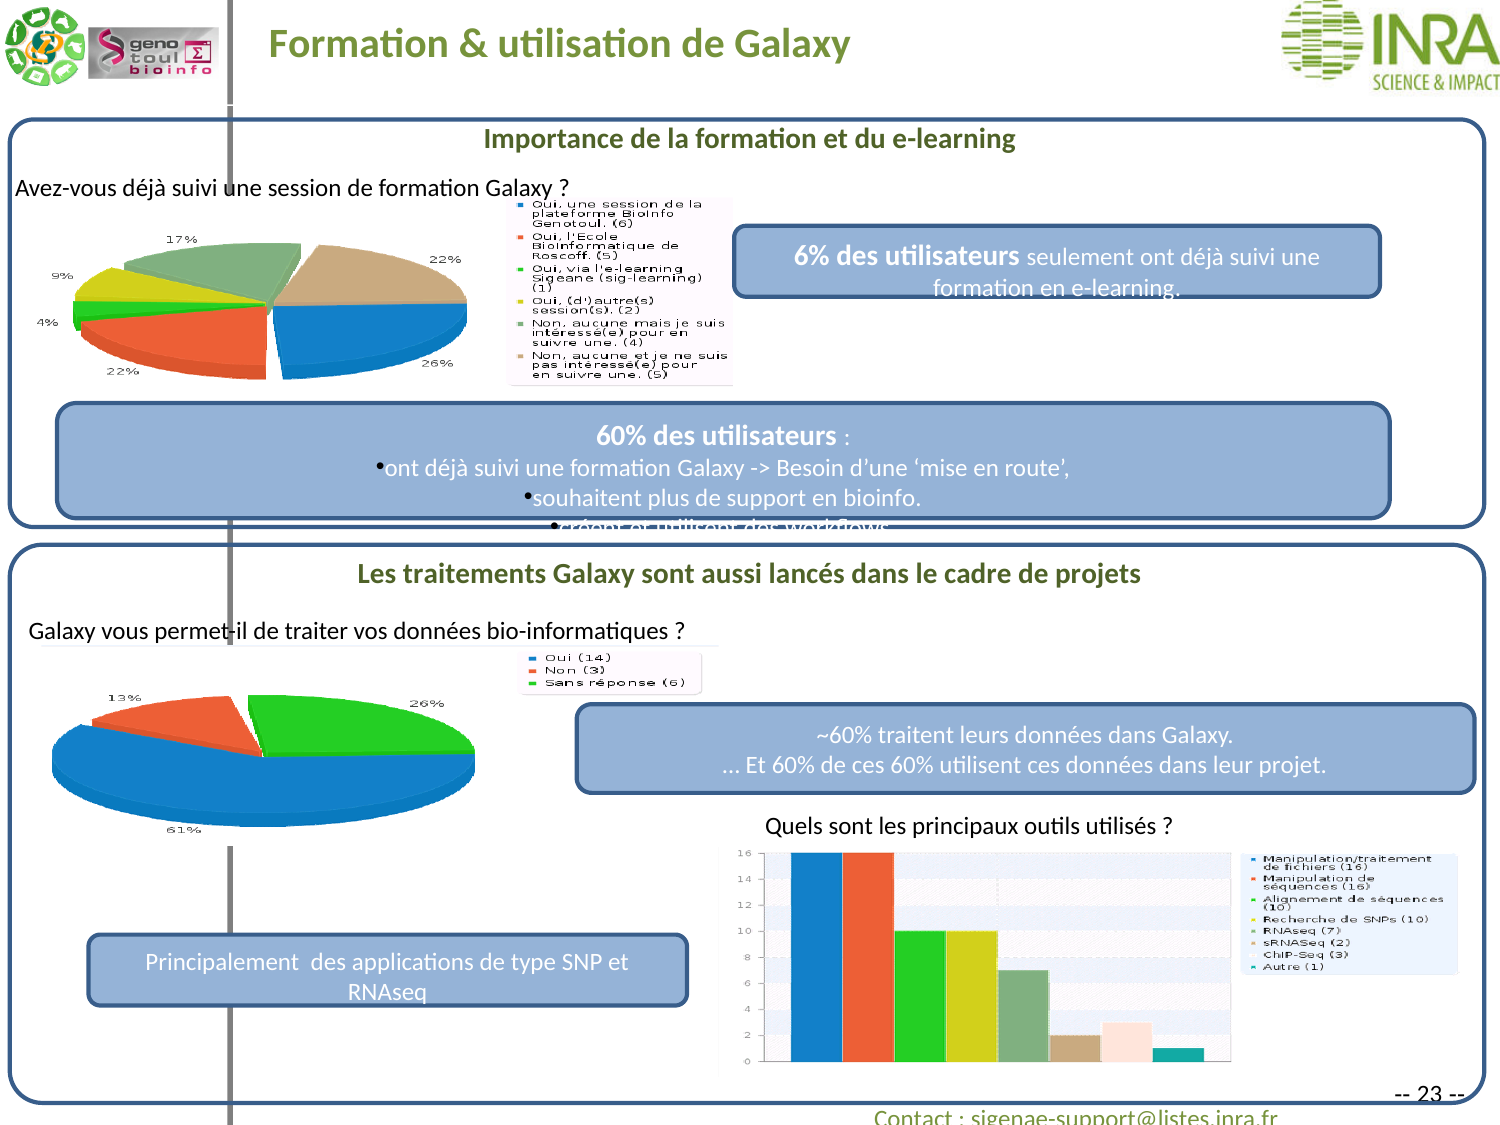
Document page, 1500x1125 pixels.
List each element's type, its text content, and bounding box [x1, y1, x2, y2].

text_box [9, 210, 685, 528]
text_box [9, 605, 1485, 1103]
text_box [828, 519, 839, 528]
text_box [20, 544, 1474, 553]
text_box Quels sont les principaux outils utilisés ? [750, 801, 1194, 848]
text_box Principalement des applications de type SNP et RNAseq [88, 934, 688, 1006]
text_box [754, 519, 826, 528]
text_box [591, 171, 1485, 528]
text_box 6% des utilisateurs seulement ont déjà suivi une formation en e-learning. [734, 225, 1381, 297]
picture [718, 847, 1464, 1077]
text_box Galaxy vous permet-il de traiter vos données bio-informatiques ? [13, 606, 708, 653]
text_box 60% des utilisateurs : ont déjà suivi une formation Galaxy -> Besoin d’une ‘mise en route’, souhaitent plus de support en bioinfo. créent et utilisent des workflows. [56, 403, 1390, 519]
text_box Les traitements Galaxy sont aussi lancés dans le cadre de projets [0, 553, 1500, 605]
picture [41, 645, 719, 846]
text_box Avez-vous déjà suivi une session de formation Galaxy ? [0, 163, 591, 210]
text_box [687, 519, 752, 528]
text_box ~60% traitent leurs données dans Galaxy. … Et 60% de ces 60% utilisent ces données dans leur projet. [576, 704, 1475, 793]
text_box Contact : sigenae-support@listes.inra.fr [859, 1095, 1294, 1125]
text_box [839, 520, 844, 528]
picture [25, 194, 733, 404]
text_box Formation & utilisation de Galaxy [253, 19, 1270, 86]
text_box Importance de la formation et du e-learning [0, 119, 1500, 171]
